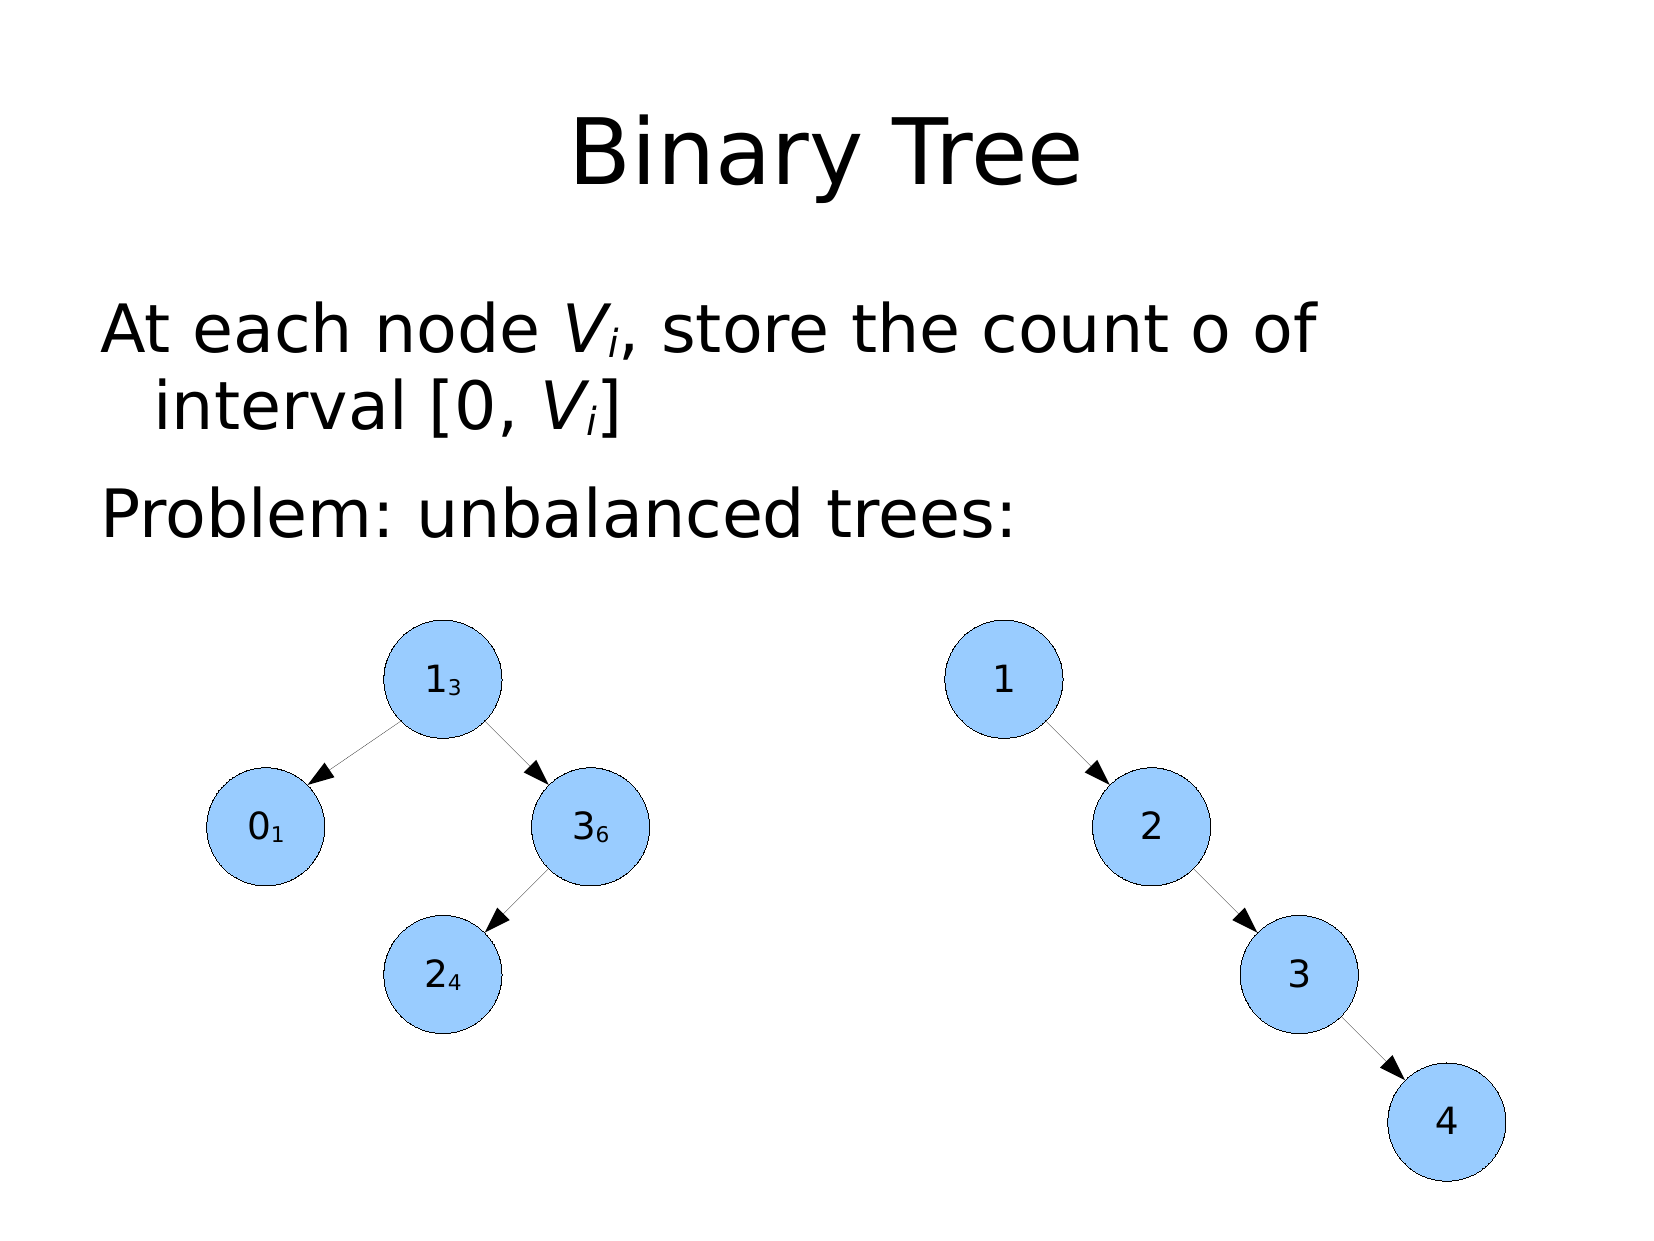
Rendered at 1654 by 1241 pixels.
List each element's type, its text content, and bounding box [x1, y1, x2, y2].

text_box 24 [383, 915, 503, 1034]
text_box 2 [1092, 767, 1211, 886]
title Binary Tree [82, 56, 1571, 250]
text_box 13 [383, 620, 503, 739]
text_box 3 [1240, 915, 1359, 1034]
text_box 36 [531, 767, 650, 886]
text_box 1 [944, 620, 1064, 739]
text_box 4 [1387, 1062, 1506, 1182]
text_box 01 [206, 767, 325, 886]
list At each node Vi, store the count o of interval [0, Vi] Problem: unbalanced trees: [82, 290, 1571, 1094]
